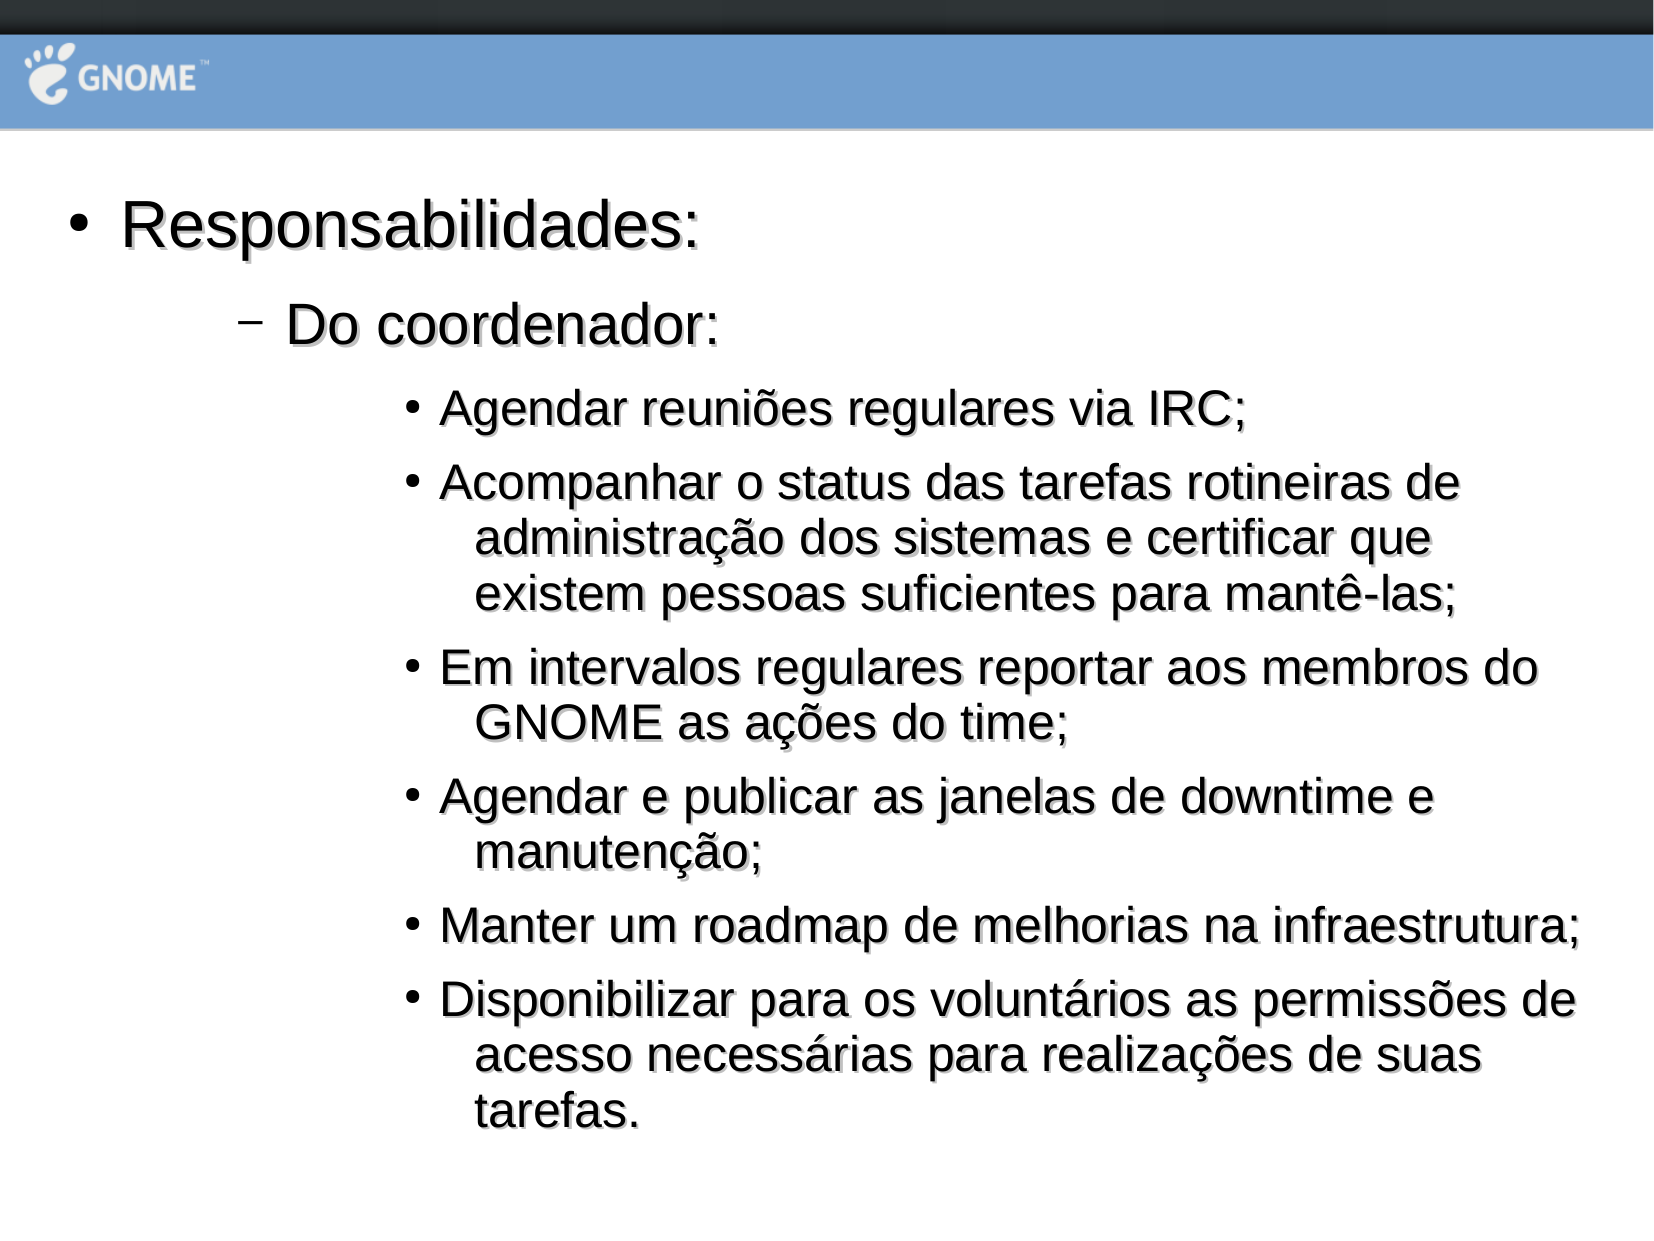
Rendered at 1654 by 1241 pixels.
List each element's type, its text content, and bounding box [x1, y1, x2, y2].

list Responsabilidades: Do coordenador: Agendar reuniões regulares via IRC; Acompanhar o status das tarefas rotineiras de administração dos sistemas e certificar que existem pessoas suficientes para mantê-las; Em intervalos regulares reportar aos membros do GNOME as ações do time; Agendar e publicar as janelas de downtime e manutenção; Manter um roadmap de melhorias na infraestrutura; Disponibilizar para os voluntários as permissões de acesso necessárias para realizações de suas tarefas. [49, 187, 1613, 1163]
picture [0, 0, 1654, 131]
